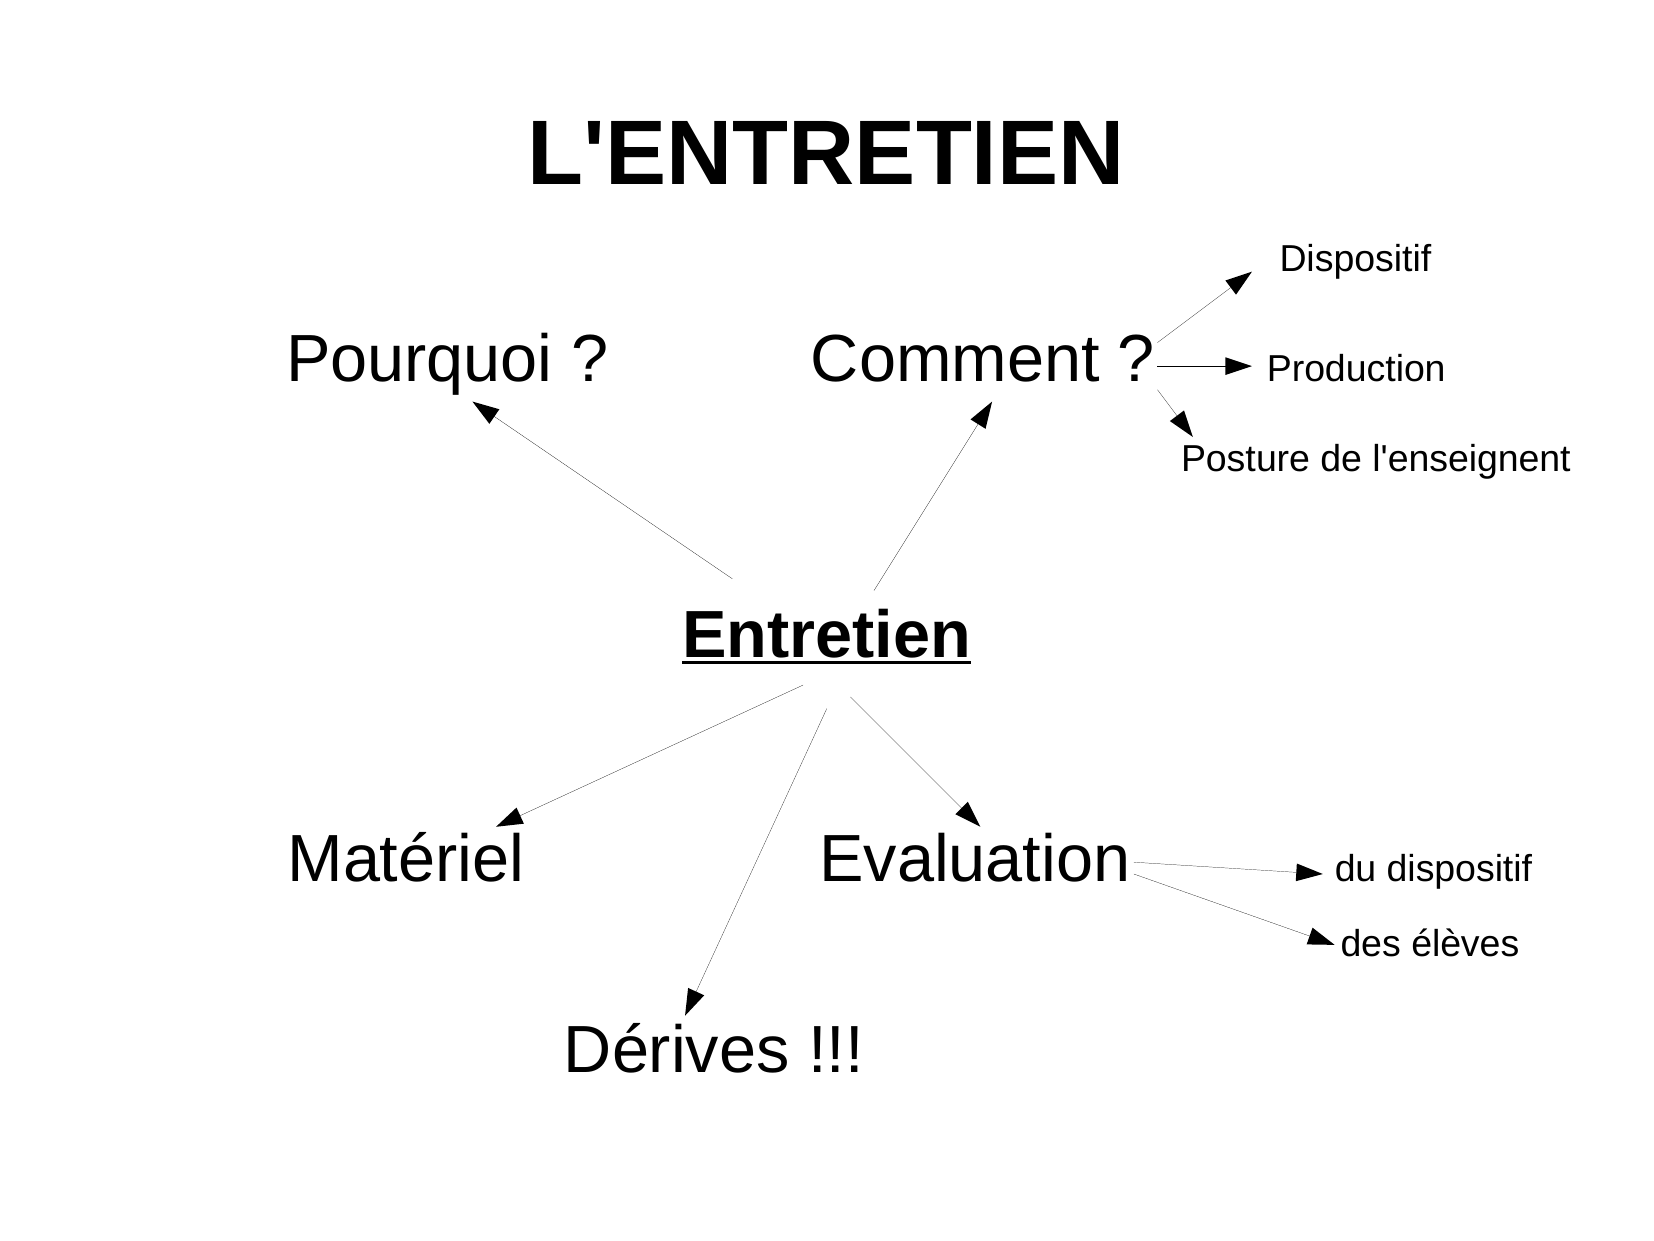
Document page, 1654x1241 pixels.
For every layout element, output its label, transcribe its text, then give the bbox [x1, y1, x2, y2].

subtitle Dispositif Pourquoi ? Comment ? Production Posture de l'enseignent Entretien Matériel Evaluation du dispositif des élèves Dérives !!! [82, 238, 1571, 1161]
title L'ENTRETIEN [82, 49, 1571, 238]
